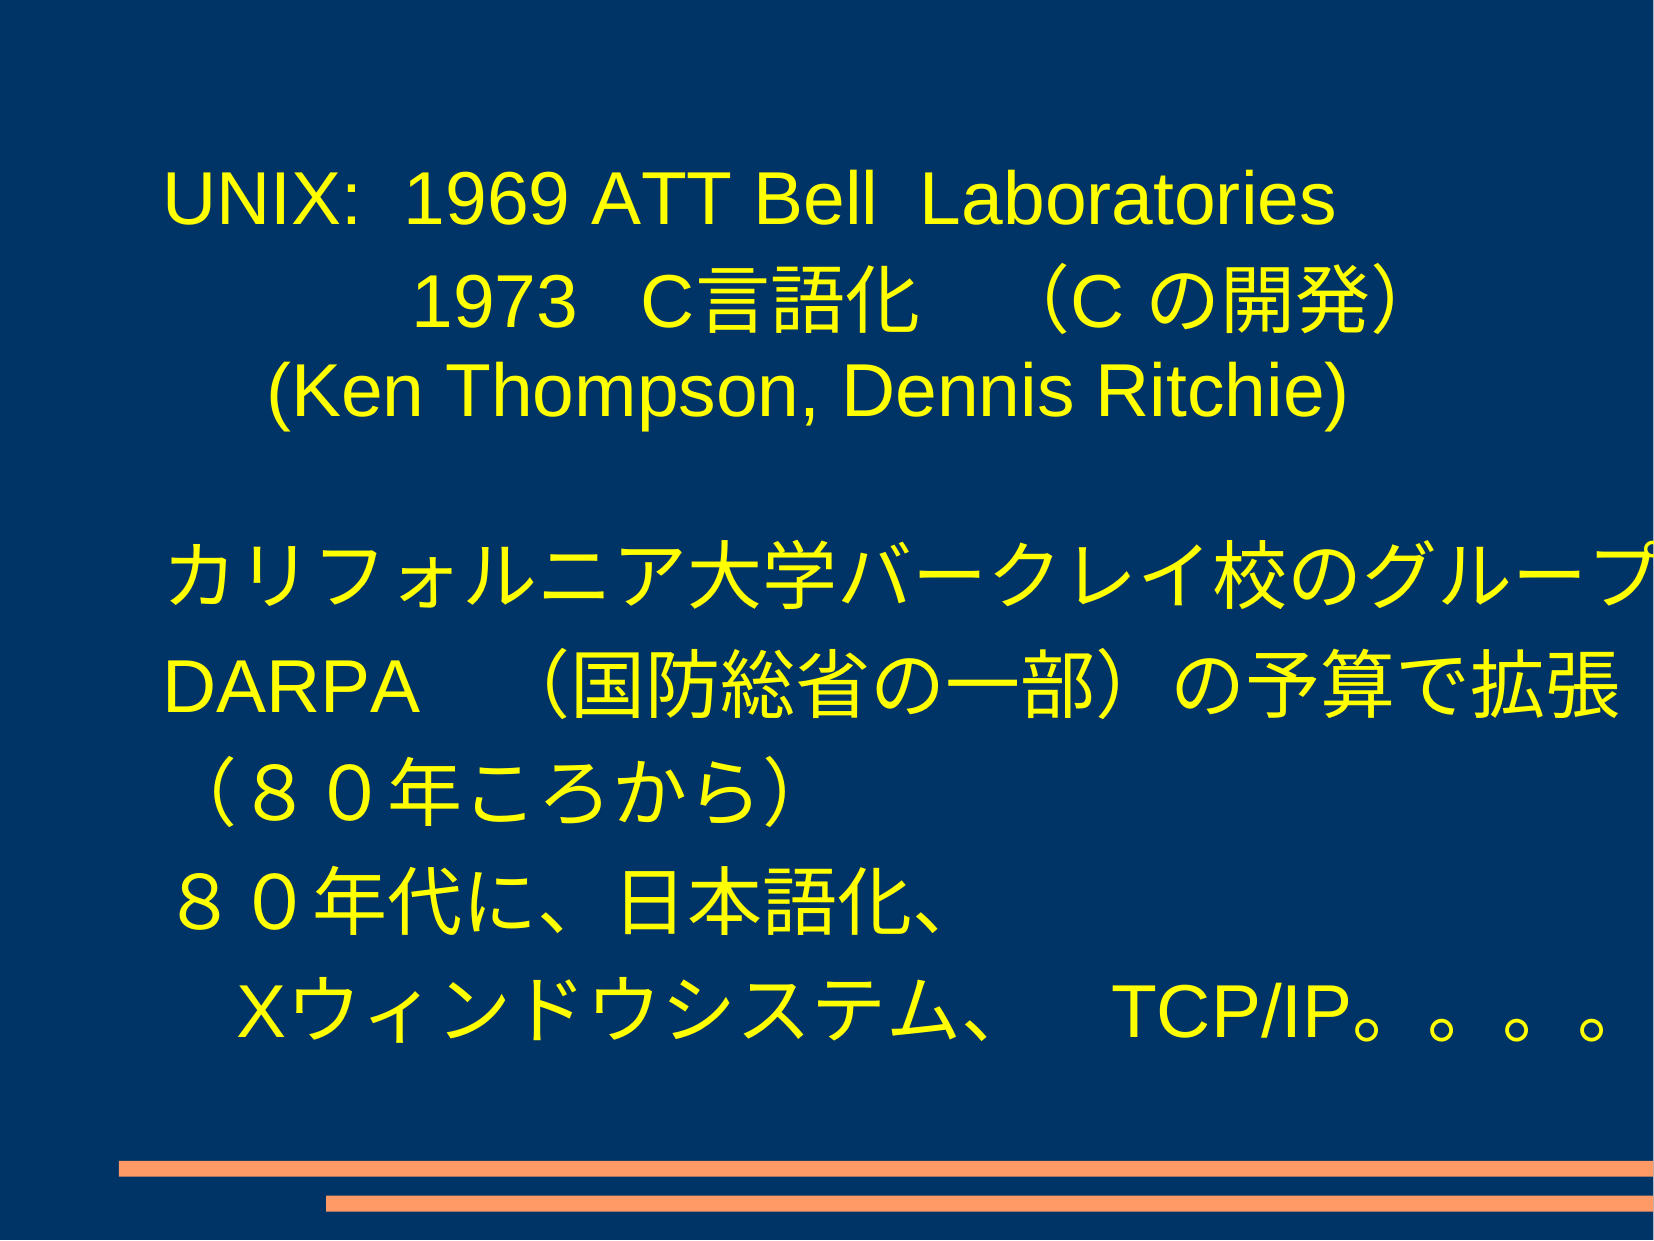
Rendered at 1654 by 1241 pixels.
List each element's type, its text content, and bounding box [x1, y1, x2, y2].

text_box UNIX: 1969 ATT Bell Laboratories 1973 C言語化 （C の開発） (Ken Thompson, Dennis Ritchie) カリフォルニア大学バークレイ校のグループが、 DARPA （国防総省の一部）の予算で拡張 （８０年ころから） ８０年代に、日本語化、 Xウィンドウシステム、 TCP/IP。。。。 [147, 148, 1654, 959]
